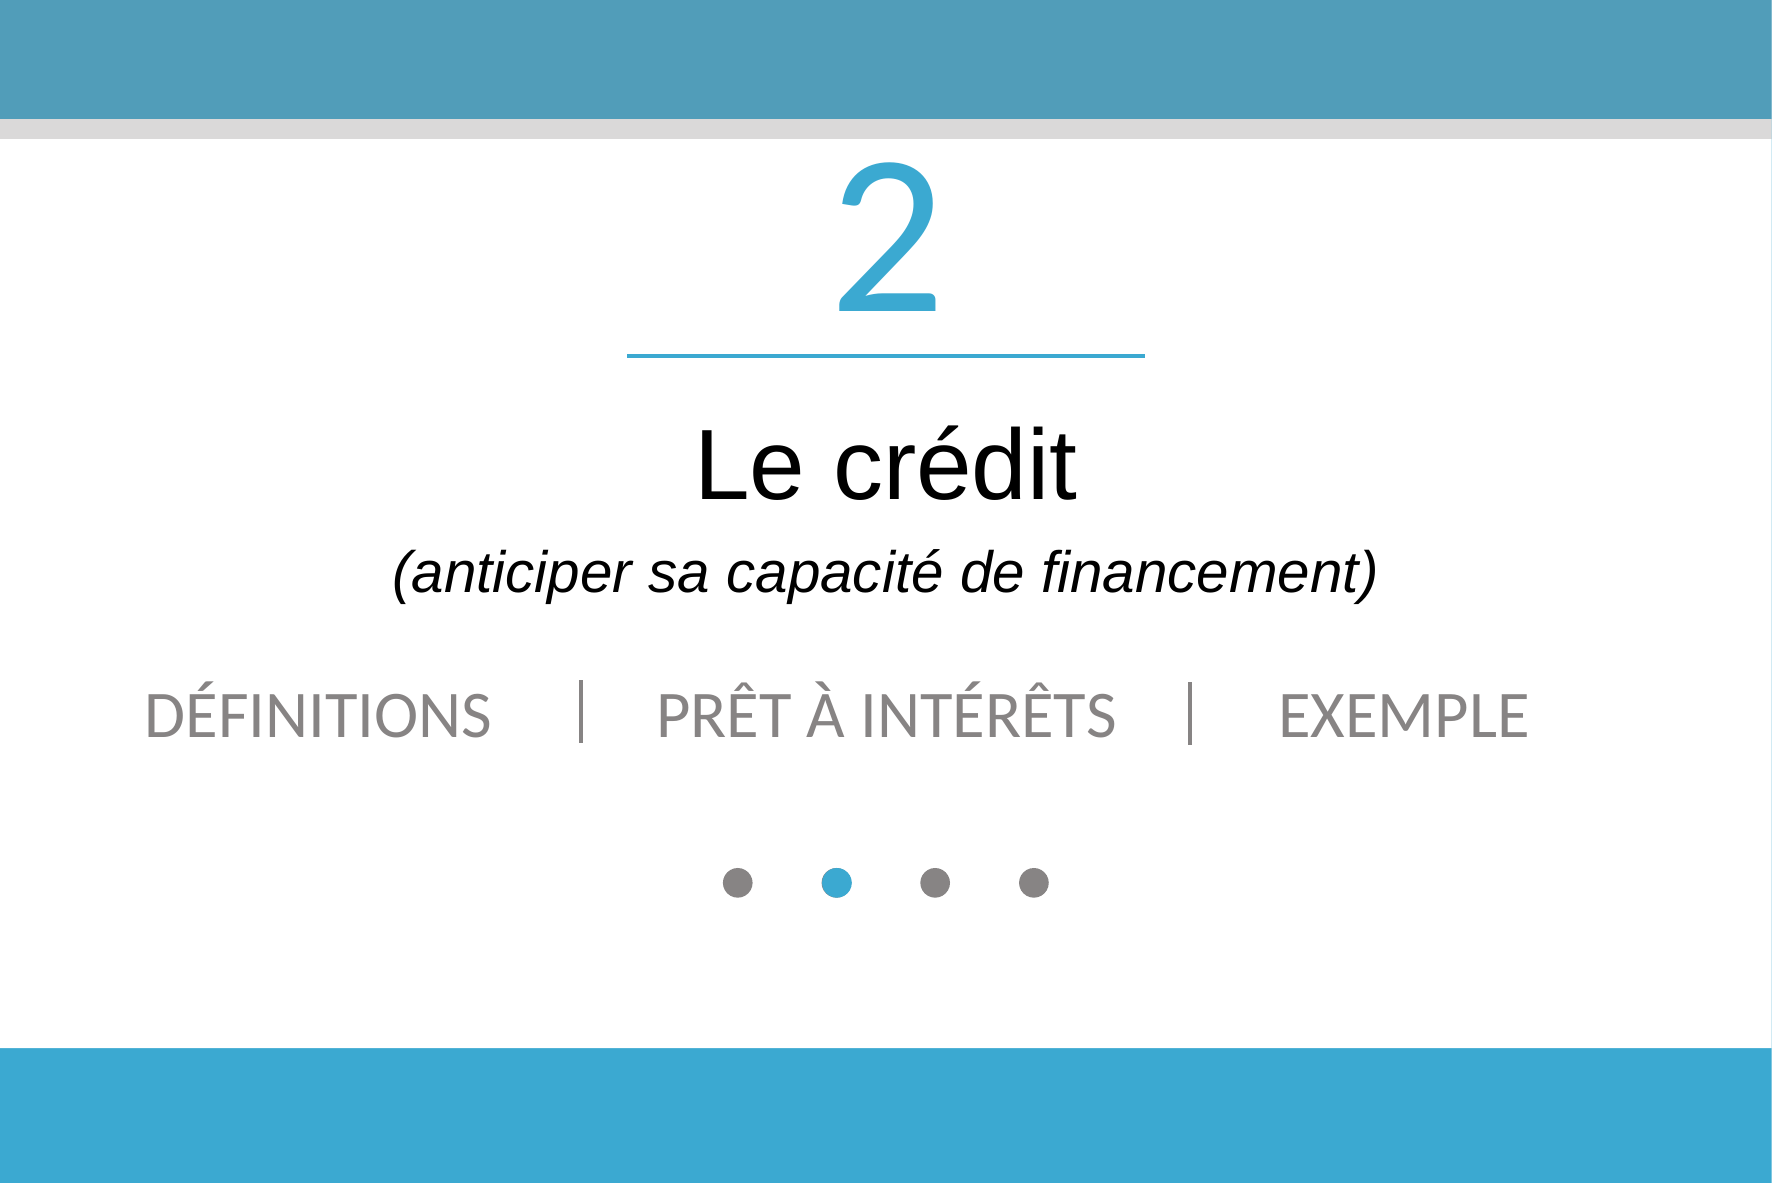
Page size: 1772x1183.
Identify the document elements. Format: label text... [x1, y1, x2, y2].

text_box EXEMPLE [1189, 670, 1772, 751]
text_box PRÊT À INTÉRÊTS [582, 670, 1189, 751]
text_box [822, 867, 852, 898]
list DÉFINITIONS [0, 670, 582, 752]
list Le crédit (anticiper sa capacité de financement) [0, 422, 1772, 607]
list 2 [753, 82, 1023, 361]
